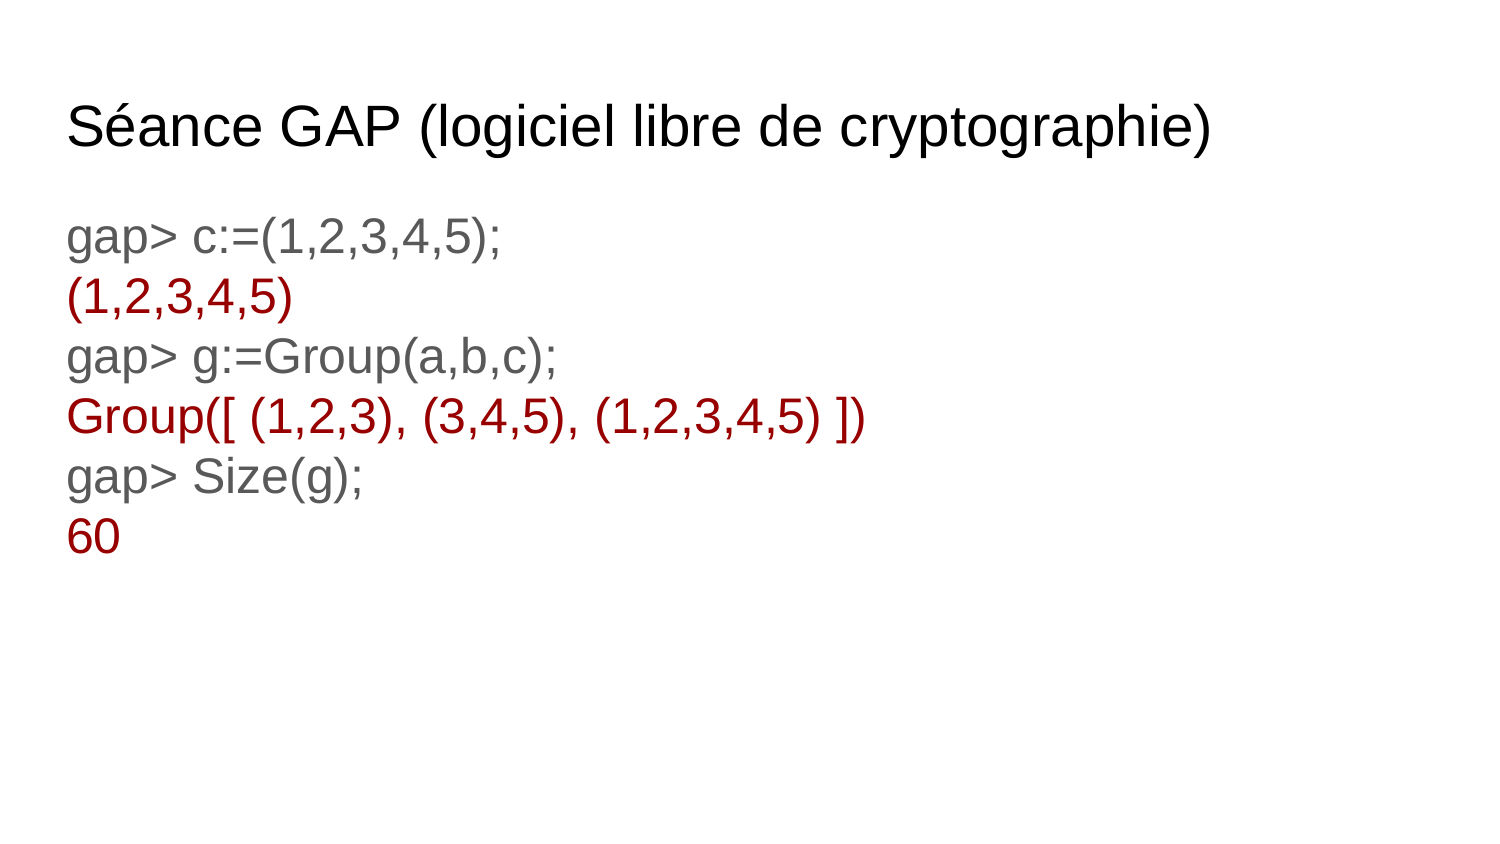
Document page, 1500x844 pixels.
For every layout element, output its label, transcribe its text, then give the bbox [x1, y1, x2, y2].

list gap> c:=(1,2,3,4,5); (1,2,3,4,5) gap> g:=Group(a,b,c); Group([ (1,2,3), (3,4,5), (1,2,3,4,5) ]) gap> Size(g); 60 [51, 189, 1449, 750]
title Séance GAP (logiciel libre de cryptographie) [51, 72, 1449, 167]
